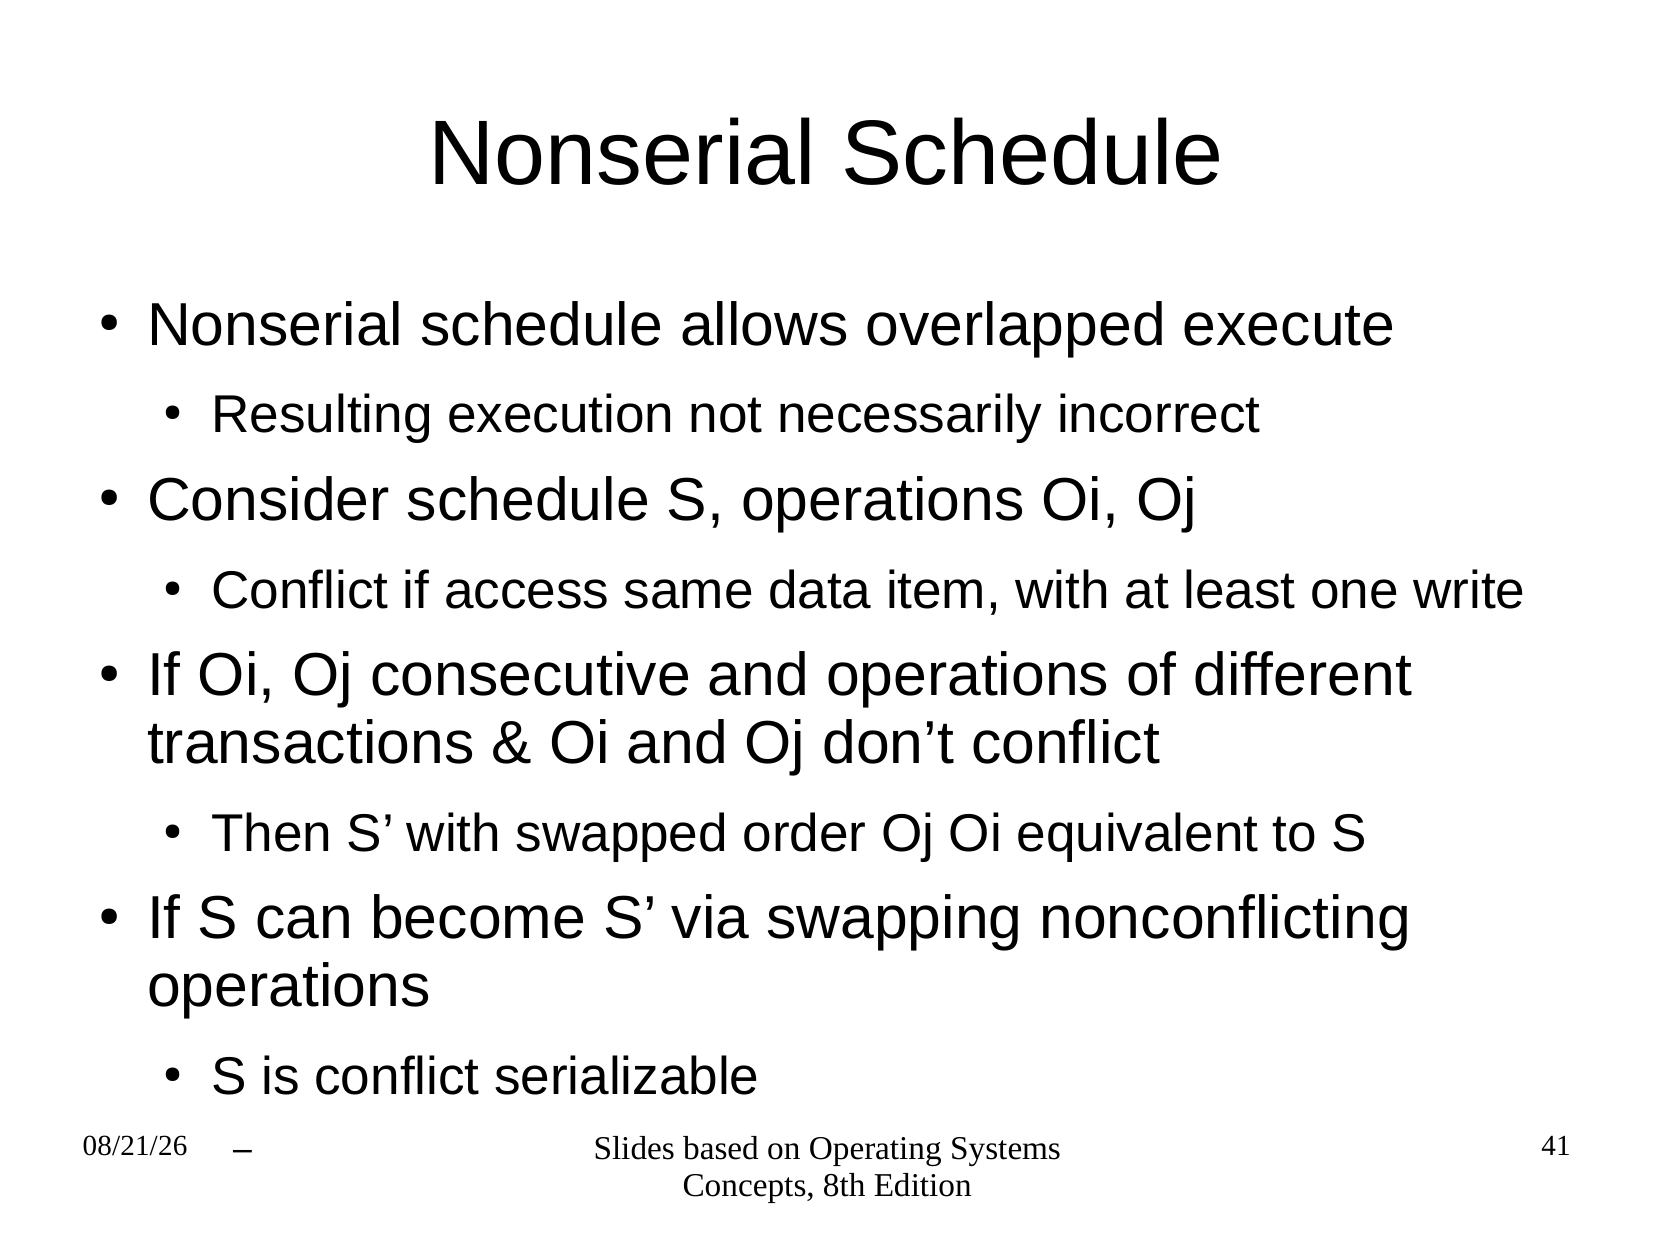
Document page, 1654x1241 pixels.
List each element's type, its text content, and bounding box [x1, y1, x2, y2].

title Nonserial Schedule [82, 49, 1571, 257]
list Nonserial schedule allows overlapped execute Resulting execution not necessarily incorrect Consider schedule S, operations Oi, Oj Conflict if access same data item, with at least one write If Oi, Oj consecutive and operations of different transactions & Oi and Oj don’t conflict Then S’ with swapped order Oj Oi equivalent to S If S can become S’ via swapping nonconflicting operations S is conflict serializable [82, 290, 1571, 1109]
